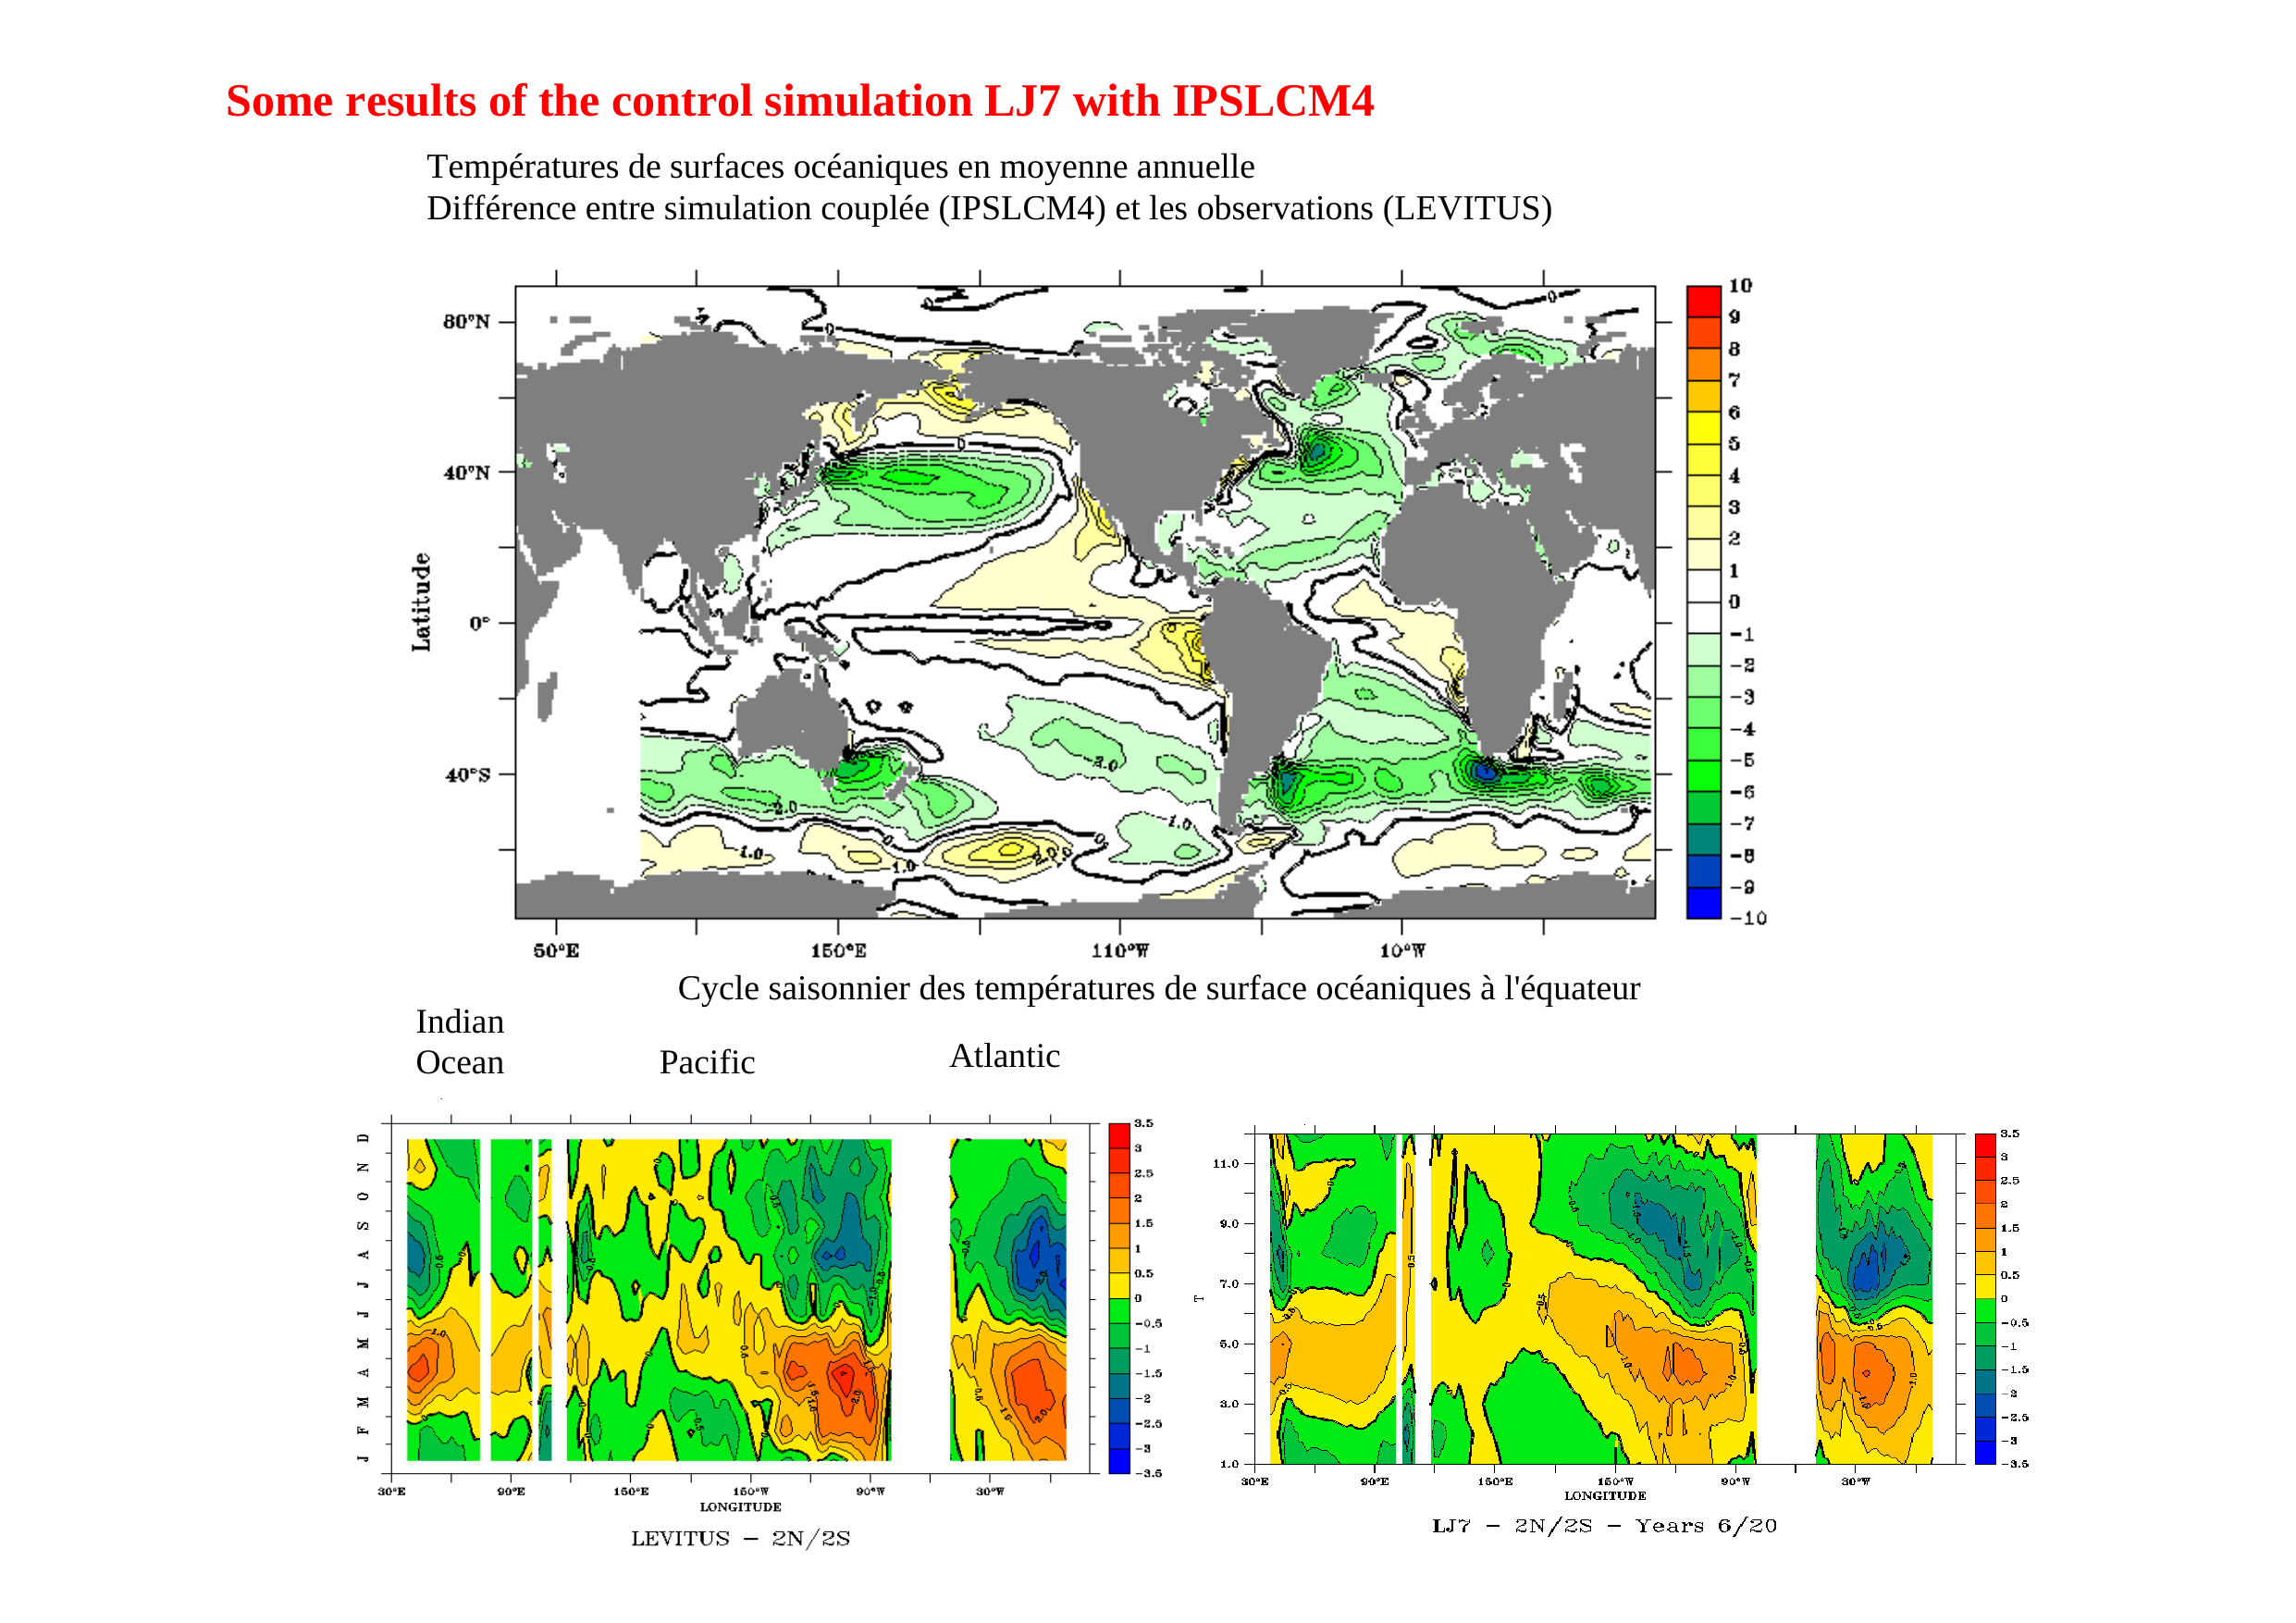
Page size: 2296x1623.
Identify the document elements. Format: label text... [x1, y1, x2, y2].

text_box Températures de surfaces océaniques en moyenne annuelle Différence entre simulation couplée (IPSLCM4) et les observations (LEVITUS) [426, 144, 1947, 261]
text_box Indian Ocean [415, 999, 537, 1115]
text_box Pacific [659, 1040, 790, 1098]
picture [299, 1097, 2034, 1568]
text_box Some results of the control simulation LJ7 with IPSLCM4 [226, 71, 2241, 180]
text_box Atlantic [949, 1034, 1101, 1092]
text_box Cycle saisonnier des températures de surface océaniques à l'équateur [677, 966, 1978, 1024]
picture [364, 240, 1783, 966]
